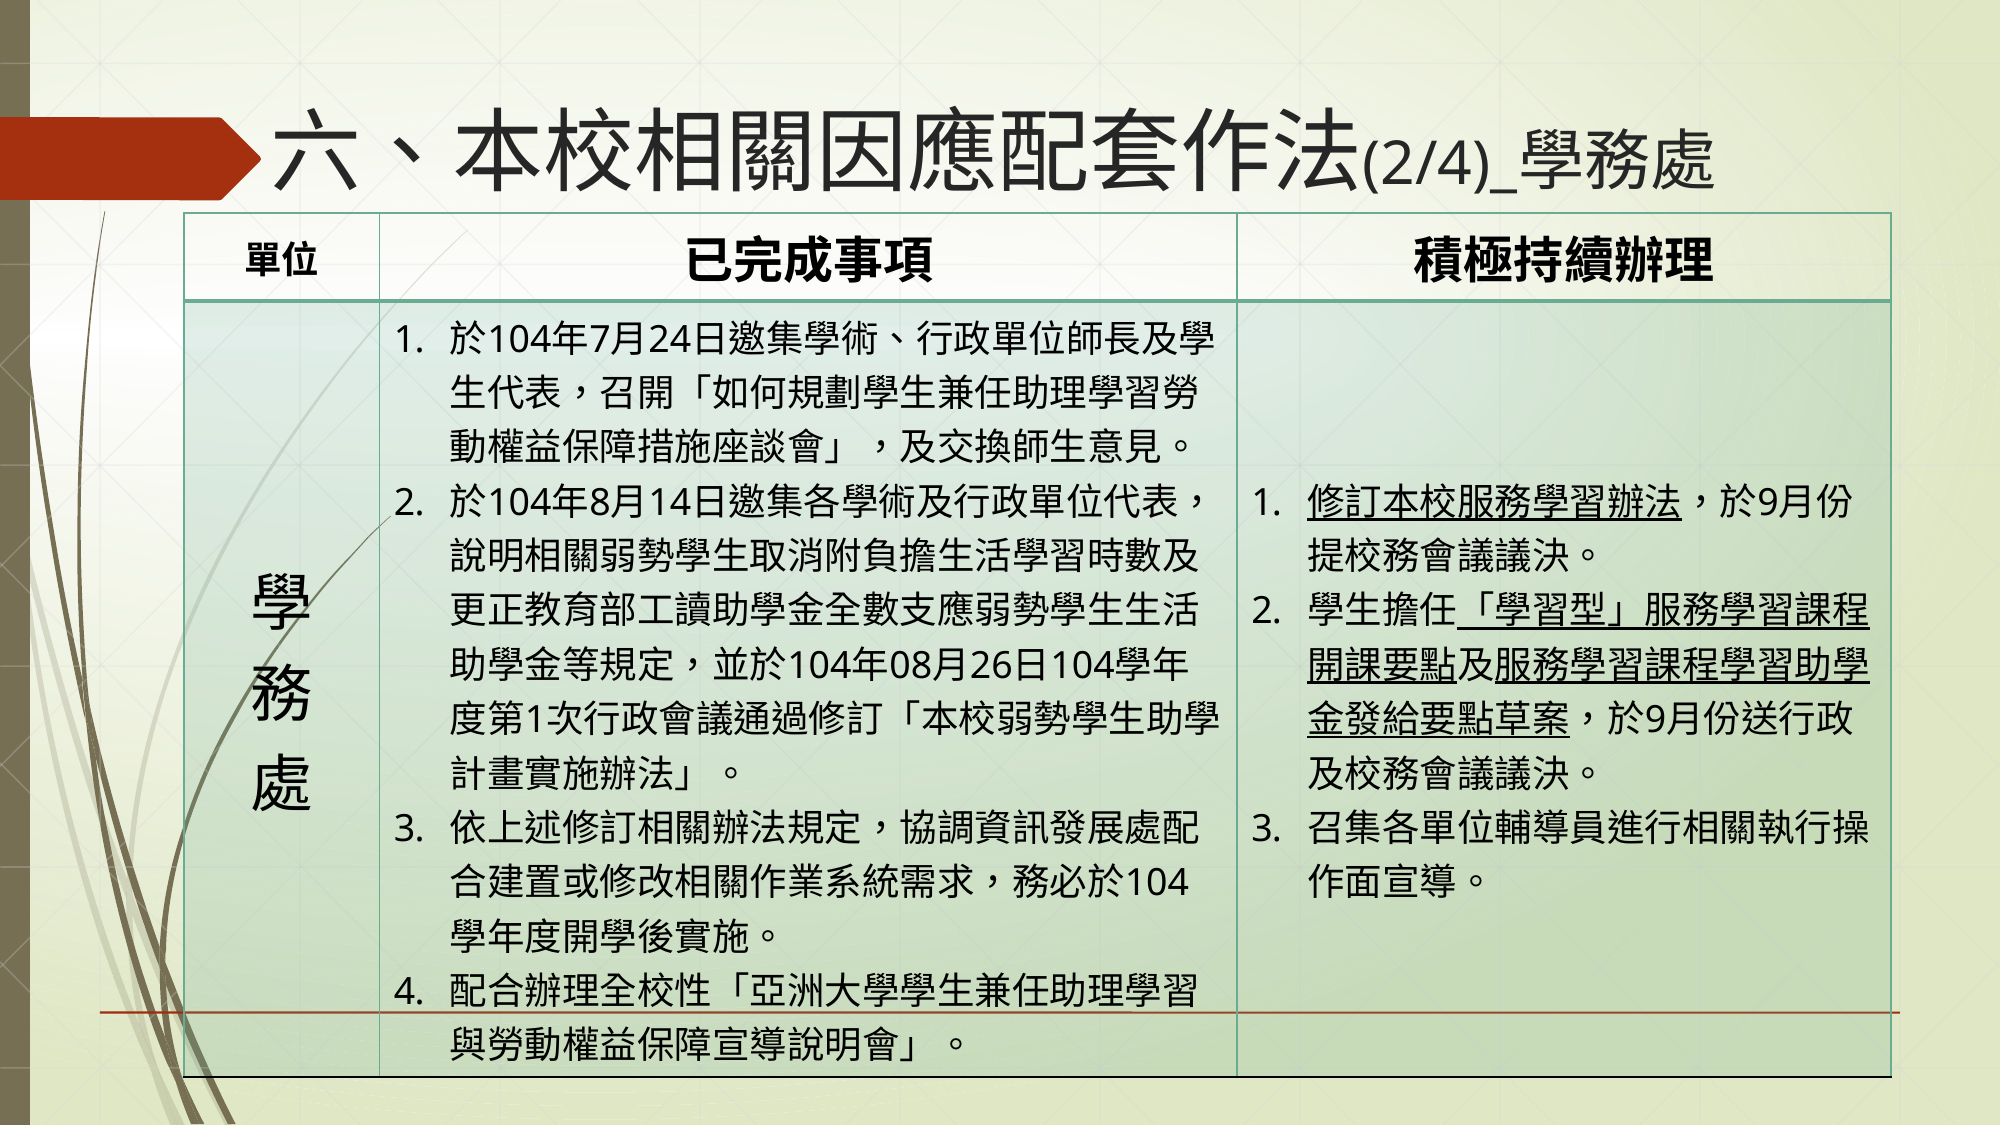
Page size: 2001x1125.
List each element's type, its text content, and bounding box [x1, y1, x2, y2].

table_header 單位 [185, 214, 379, 299]
table_header 已完成事項 [380, 214, 1236, 299]
text_box 六、本校相關因應配套作法(2/4)_學務處 [255, 74, 1737, 212]
table_cell 於104年7月24日邀集學術、行政單位師長及學生代表，召開「如何規劃學生兼任助理學習勞動權益保障措施座談會」，及交換師生意見。 於104年8月14日邀集各學術及行政單位代表，說明相關弱勢學生取消附負擔生活學習時數及更正教育部工讀助學金全數支應弱勢學生生活助學金等規定，並於104年08月26日104學年度第1次行政會議通過修訂「本校弱勢學生助學計畫實施辦法」。 依上述修訂相關辦法規定，協調資訊發展處配合建置或修改相關作業系統需求，務必於104學年度開學後實施。 配合辦理全校性「亞洲大學學生兼任助理學習與勞動權益保障宣導說明會」。 [380, 303, 1236, 1076]
table_cell 修訂本校服務學習辦法，於9月份提校務會議議決。 學生擔任「學習型」服務學習課程開課要點及服務學習課程學習助學金發給要點草案，於9月份送行政及校務會議議決。 召集各單位輔導員進行相關執行操作面宣導。 [1238, 303, 1890, 1076]
table_cell 學 務 處 [185, 303, 379, 1076]
table_header 積極持續辦理 [1238, 214, 1890, 299]
